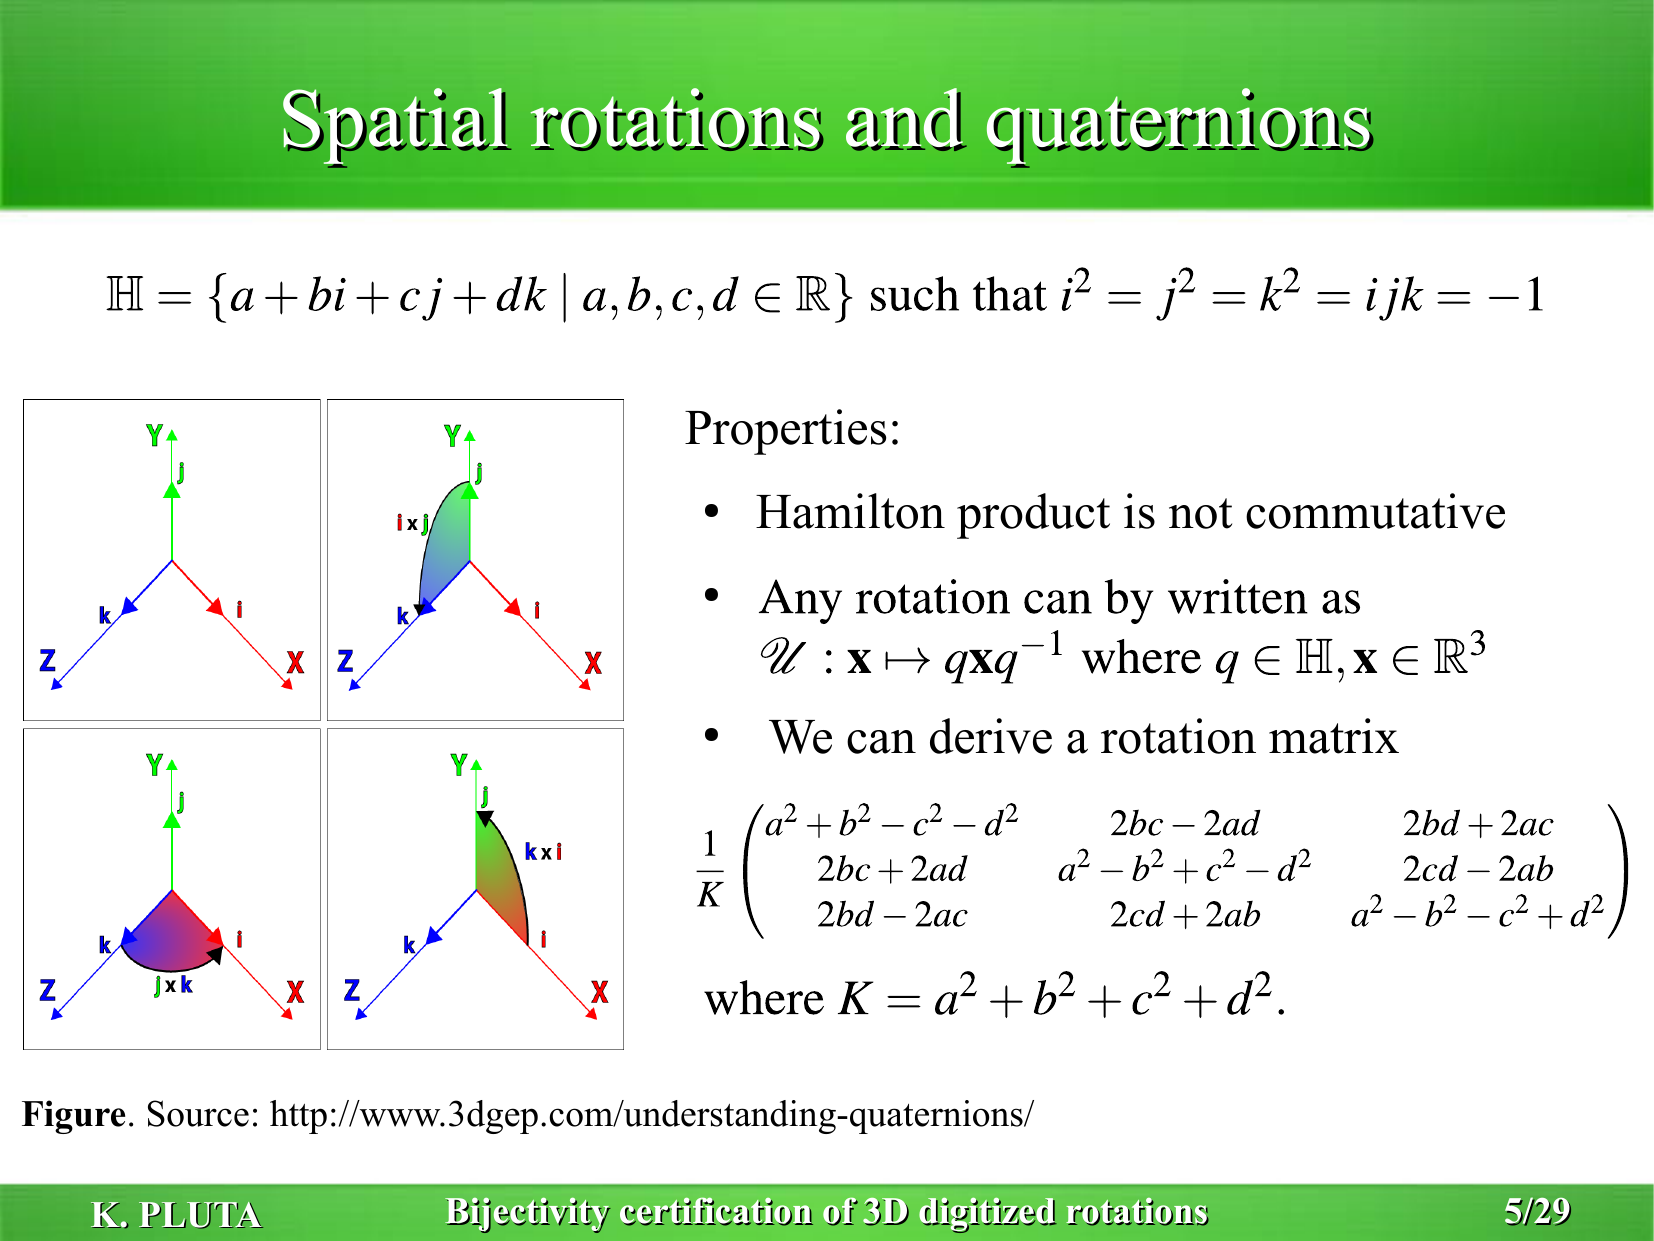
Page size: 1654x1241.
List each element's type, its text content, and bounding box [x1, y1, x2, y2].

text_box [105, 267, 1549, 323]
title Spatial rotations and quaternions [82, 47, 1571, 189]
text_box [758, 579, 1488, 684]
list Properties: Hamilton product is not commutative We can derive a rotation matrix [685, 399, 1571, 801]
text_box [703, 971, 1288, 1019]
text_box [696, 802, 1640, 939]
picture [0, 0, 1654, 1241]
text_box Figure. Source: http://www.3dgep.com/understanding-quaternions/ [6, 1085, 1177, 1142]
